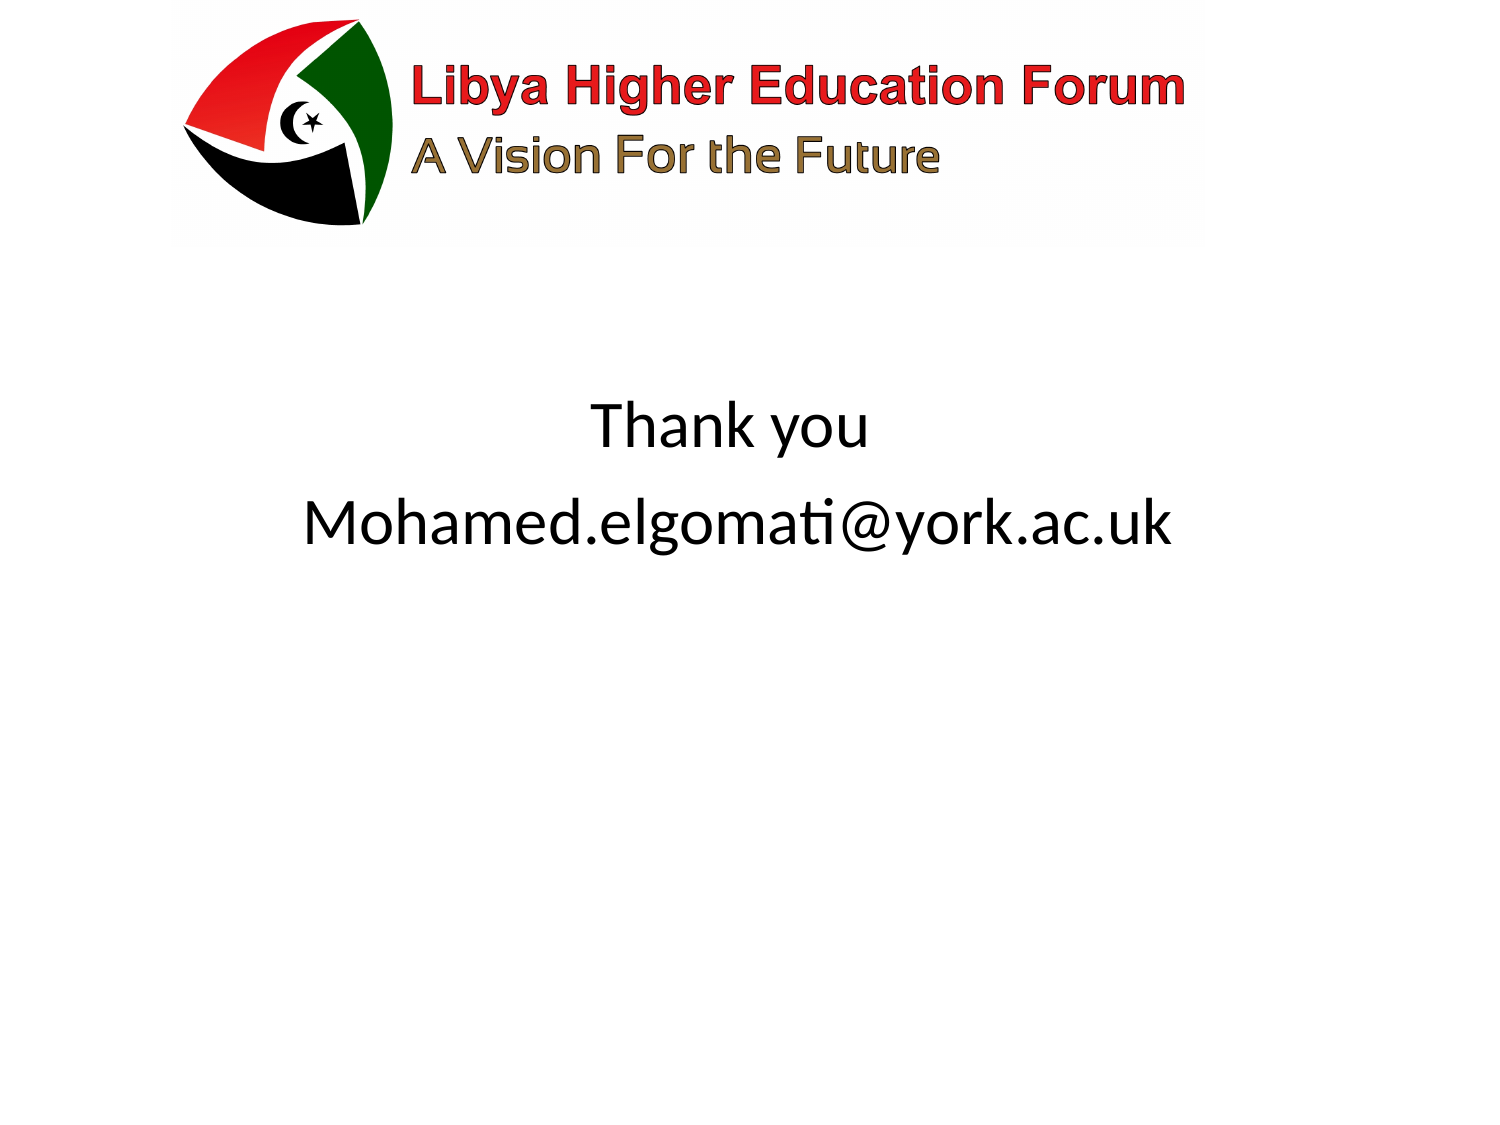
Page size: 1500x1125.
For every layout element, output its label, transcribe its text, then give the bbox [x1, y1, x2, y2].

subtitle Thank you Mohamed.elgomati@york.ac.uk [88, 373, 1388, 662]
picture [171, 0, 1205, 247]
